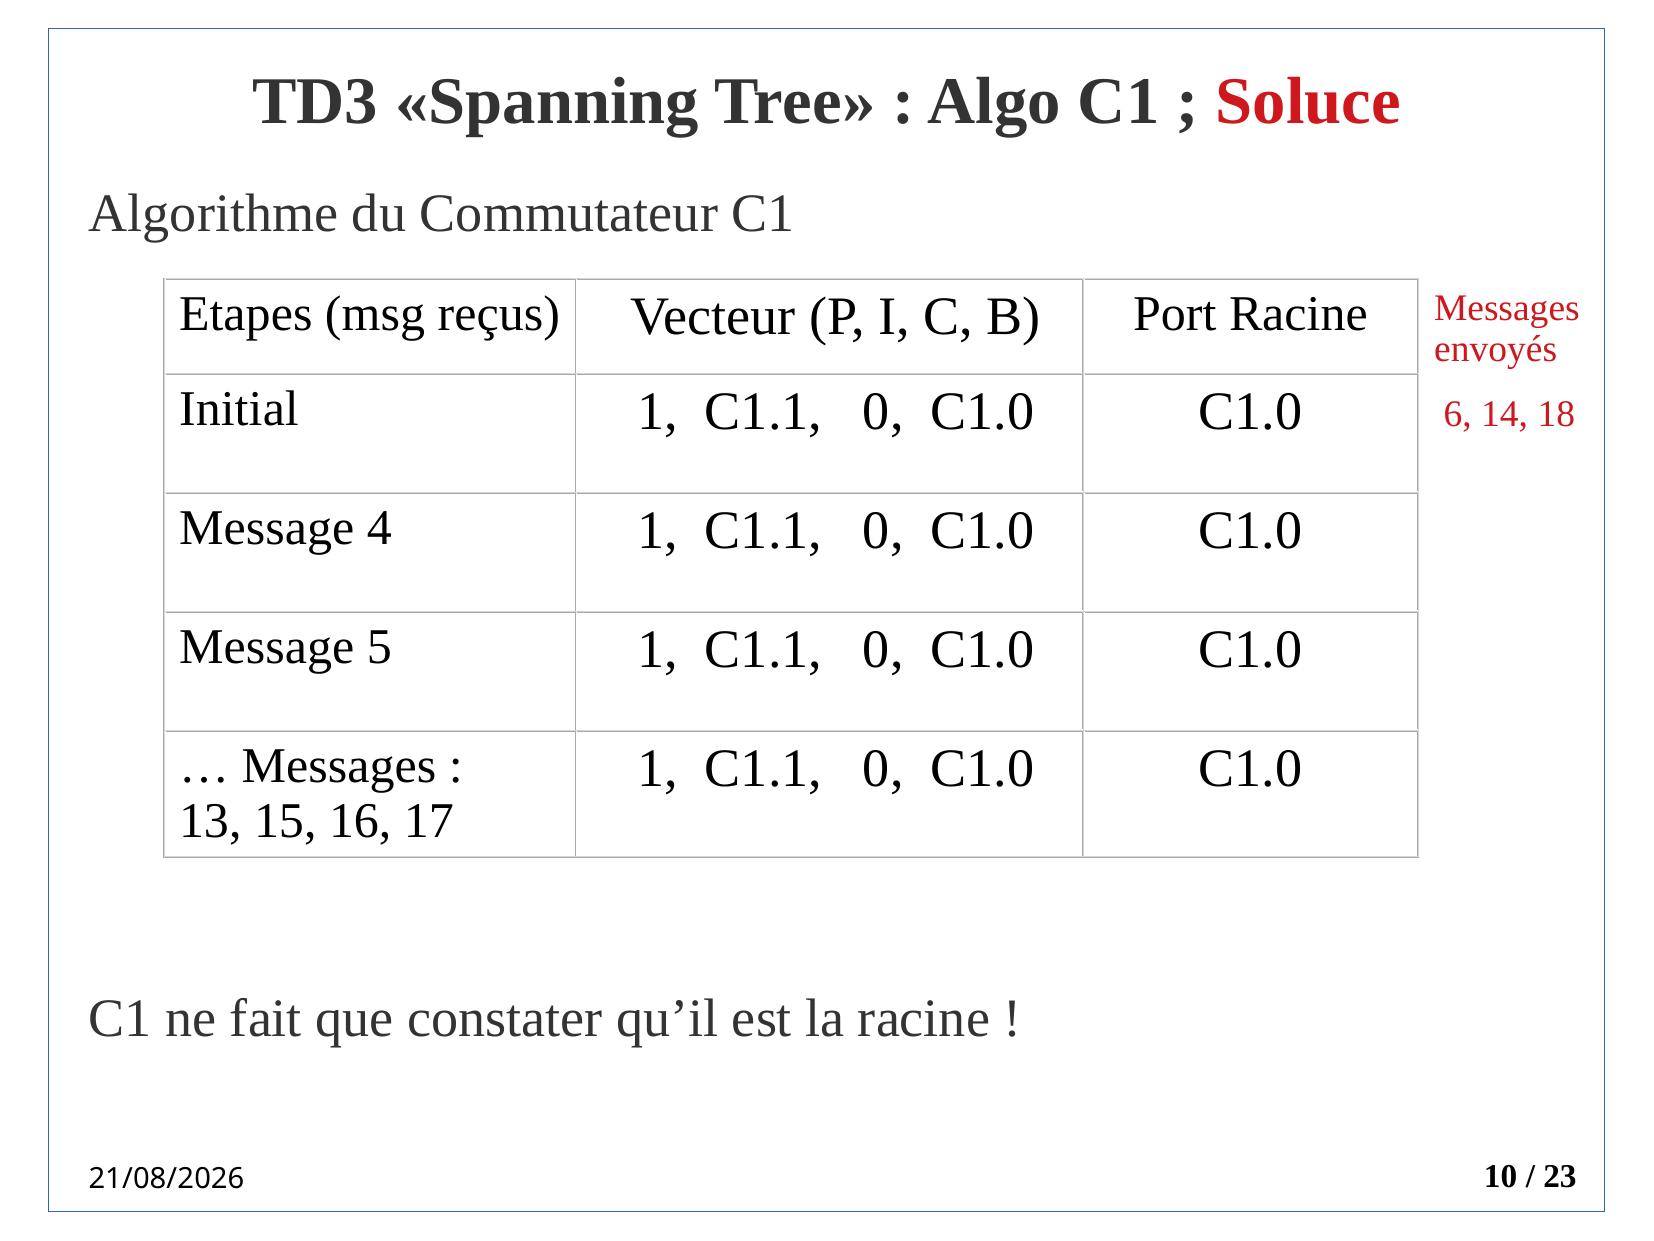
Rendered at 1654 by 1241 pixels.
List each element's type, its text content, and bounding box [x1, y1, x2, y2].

table_cell C1.0 [1085, 494, 1417, 610]
table_header Etapes (msg reçus) [166, 280, 575, 373]
table_cell C1.0 [1085, 613, 1417, 729]
table_cell 1, C1.1, 0, C1.0 [577, 613, 1082, 729]
table_cell C1.0 [1085, 375, 1417, 491]
table_cell Message 5 [166, 613, 575, 729]
table_cell 1, C1.1, 0, C1.0 [577, 732, 1082, 855]
table_header Vecteur (P, I, C, B) [577, 280, 1082, 373]
text_box 6, 14, 18 [1419, 385, 1619, 442]
list Algorithme du Commutateur C1 C1 ne fait que constater qu’il est la racine ! [88, 183, 1565, 1123]
table_cell … Messages : 13, 15, 16, 17 [166, 732, 575, 855]
table_cell 1, C1.1, 0, C1.0 [577, 494, 1082, 610]
table_cell C1.0 [1085, 732, 1417, 855]
table_cell Message 4 [166, 494, 575, 610]
title TD3 «Spanning Tree» : Algo C1 ; Soluce [88, 61, 1565, 142]
table_cell 1, C1.1, 0, C1.0 [577, 375, 1082, 491]
text_box Messages envoyés [1419, 279, 1619, 378]
table_header Port Racine [1085, 280, 1417, 373]
table_cell Initial [166, 375, 575, 491]
